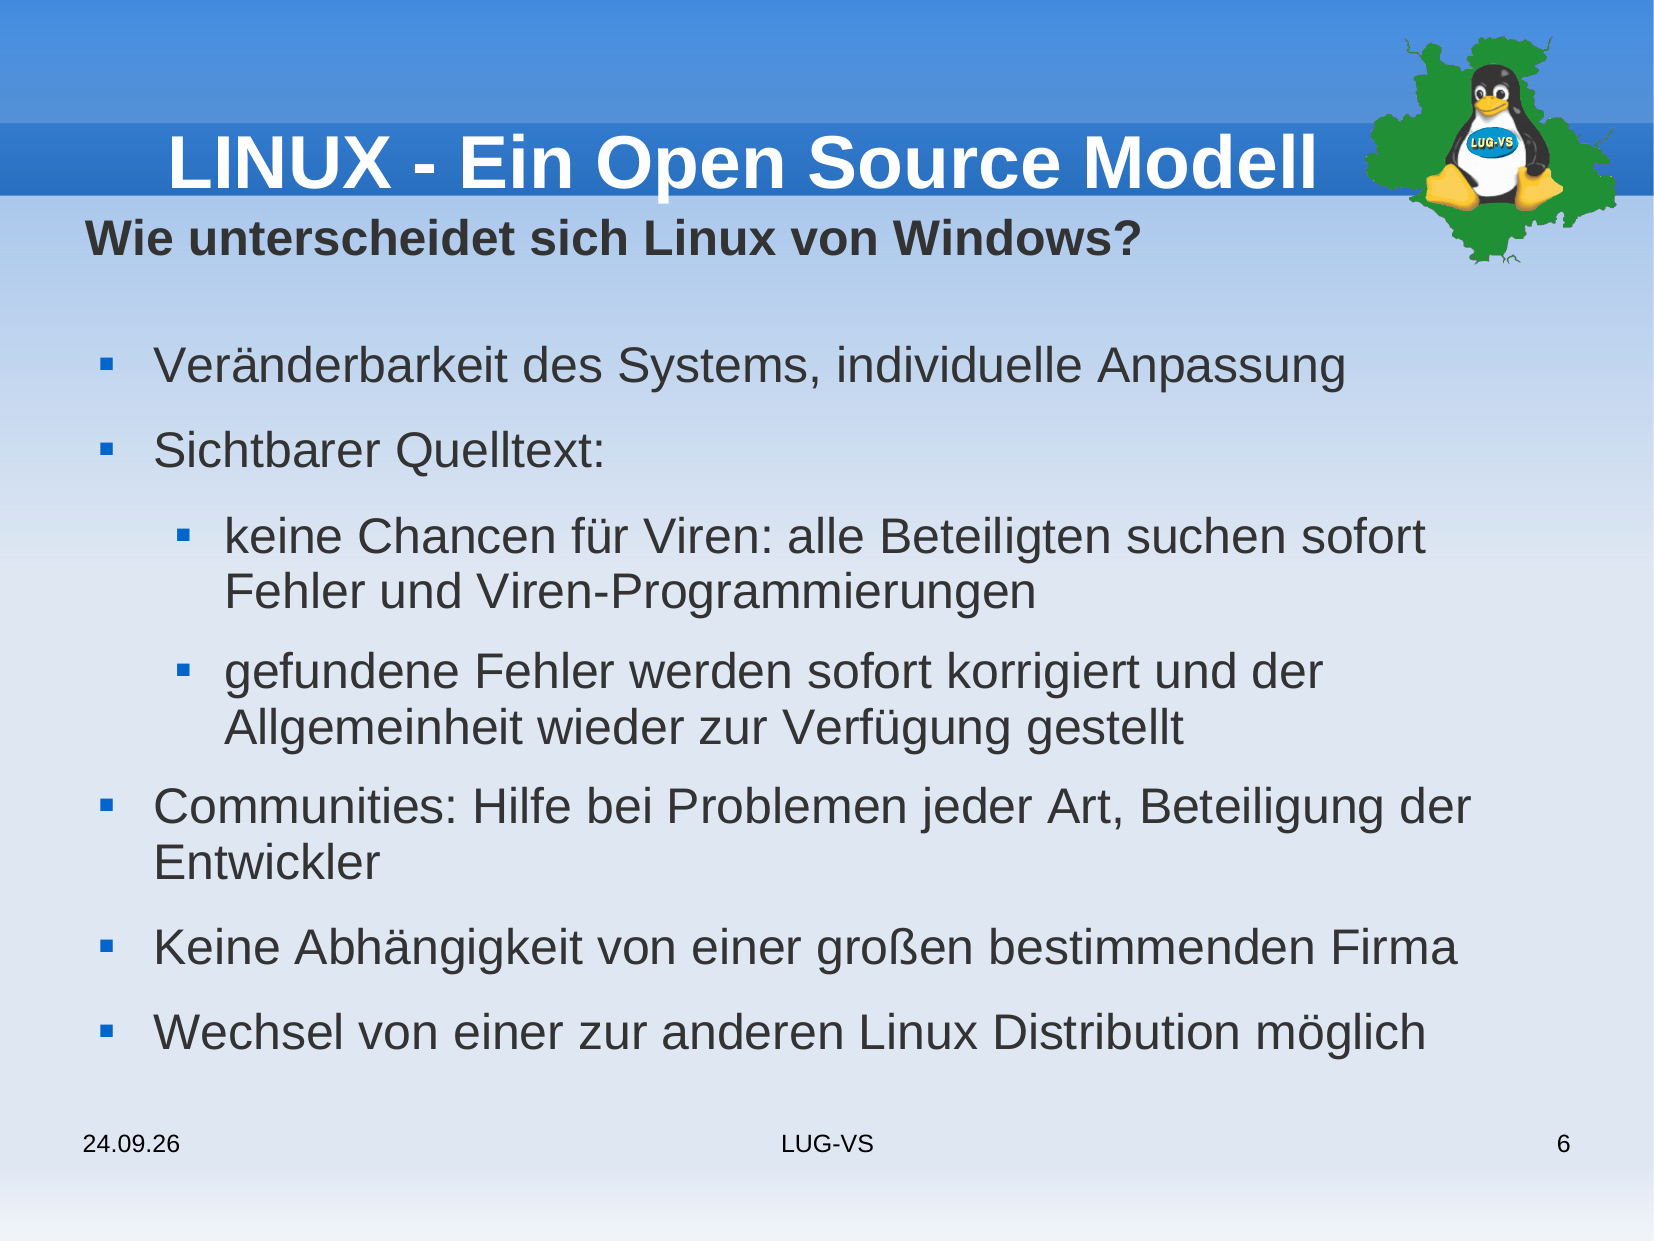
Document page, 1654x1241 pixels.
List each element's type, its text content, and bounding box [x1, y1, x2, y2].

picture [0, 0, 1654, 1241]
title LINUX - Ein Open Source Modell [0, 59, 1489, 267]
list Veränderbarkeit des Systems, individuelle Anpassung Sichtbarer Quelltext: keine Chancen für Viren: alle Beteiligten suchen sofort Fehler und Viren-Programmierungen gefundene Fehler werden sofort korrigiert und der Allgemeinheit wieder zur Verfügung gestellt Communities: Hilfe bei Problemen jeder Art, Beteiligung der Entwickler Keine Abhängigkeit von einer großen bestimmenden Firma Wechsel von einer zur anderen Linux Distribution möglich [82, 337, 1571, 1109]
text_box Wie unterscheidet sich Linux von Windows? [14, 209, 1211, 322]
